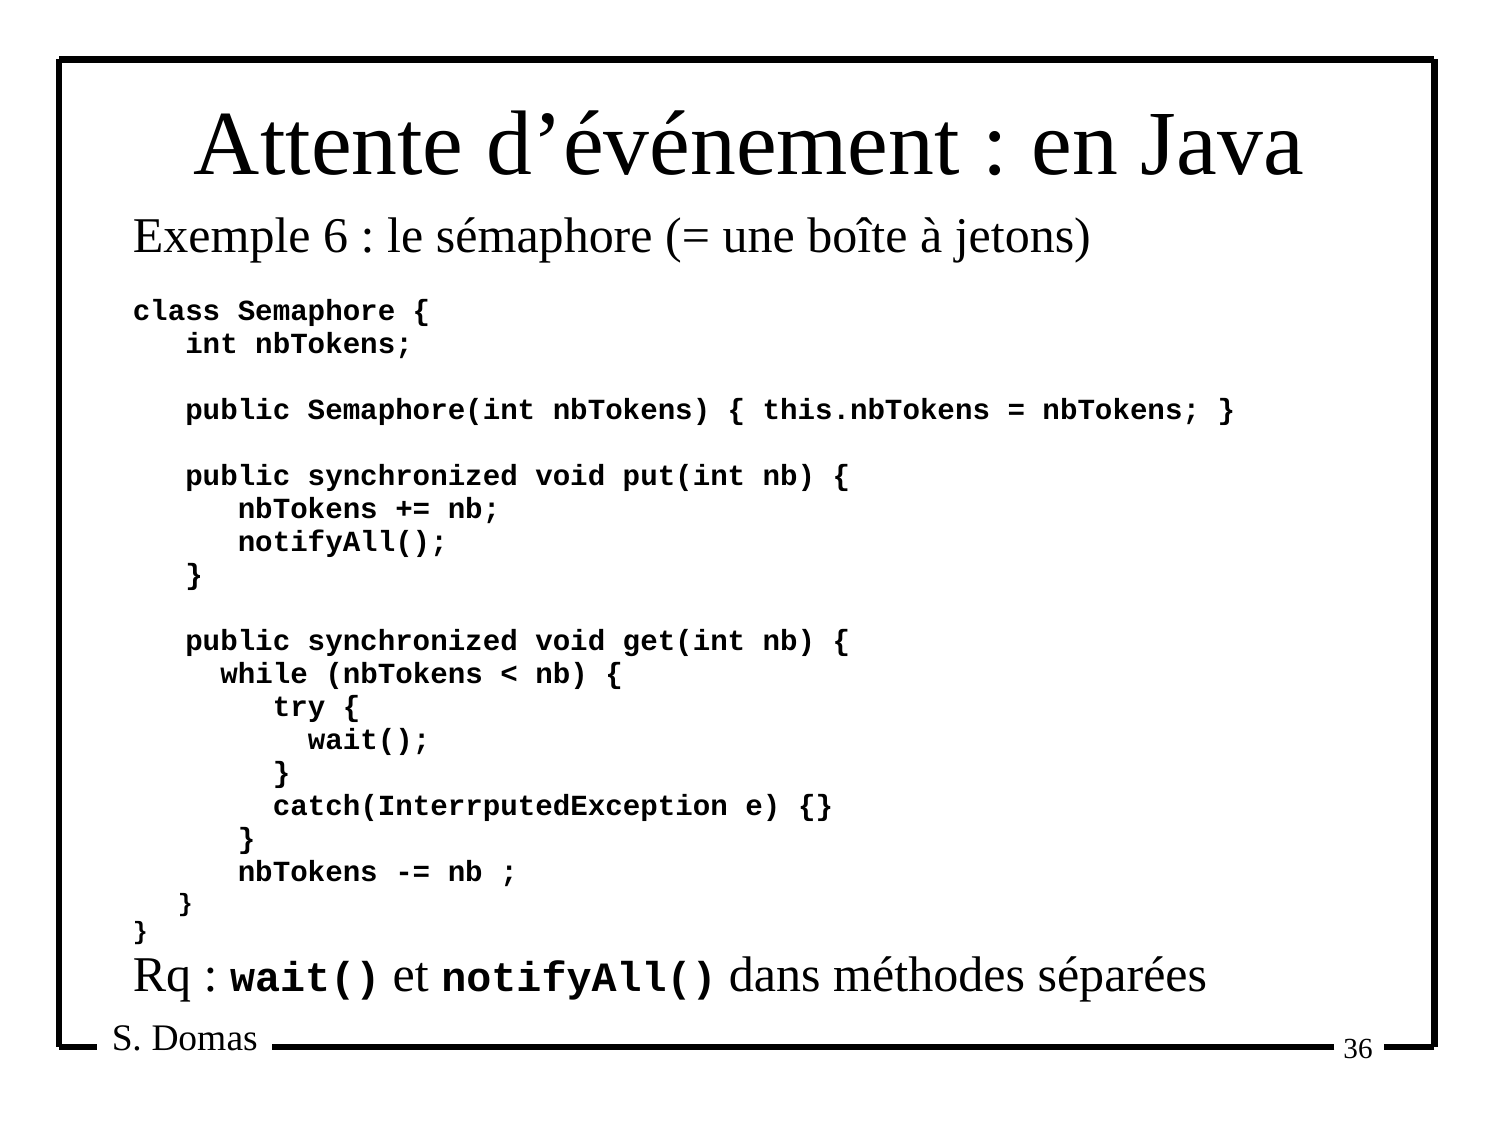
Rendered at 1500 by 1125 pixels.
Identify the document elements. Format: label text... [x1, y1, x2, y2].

text_box S. Domas [97, 1009, 273, 1067]
text_box Exemple 6 : le sémaphore (= une boîte à jetons) class Semaphore { int nbTokens; public Semaphore(int nbTokens) { this.nbTokens = nbTokens; } public synchronized void put(int nb) { nbTokens += nb; notifyAll(); } public synchronized void get(int nb) { while (nbTokens < nb) { try { wait(); } catch(InterrputedException e) {} } nbTokens -= nb ; } } Rq : wait() et notifyAll() dans méthodes séparées [118, 238, 1388, 1034]
title Attente d’événement : en Java [112, 49, 1388, 238]
